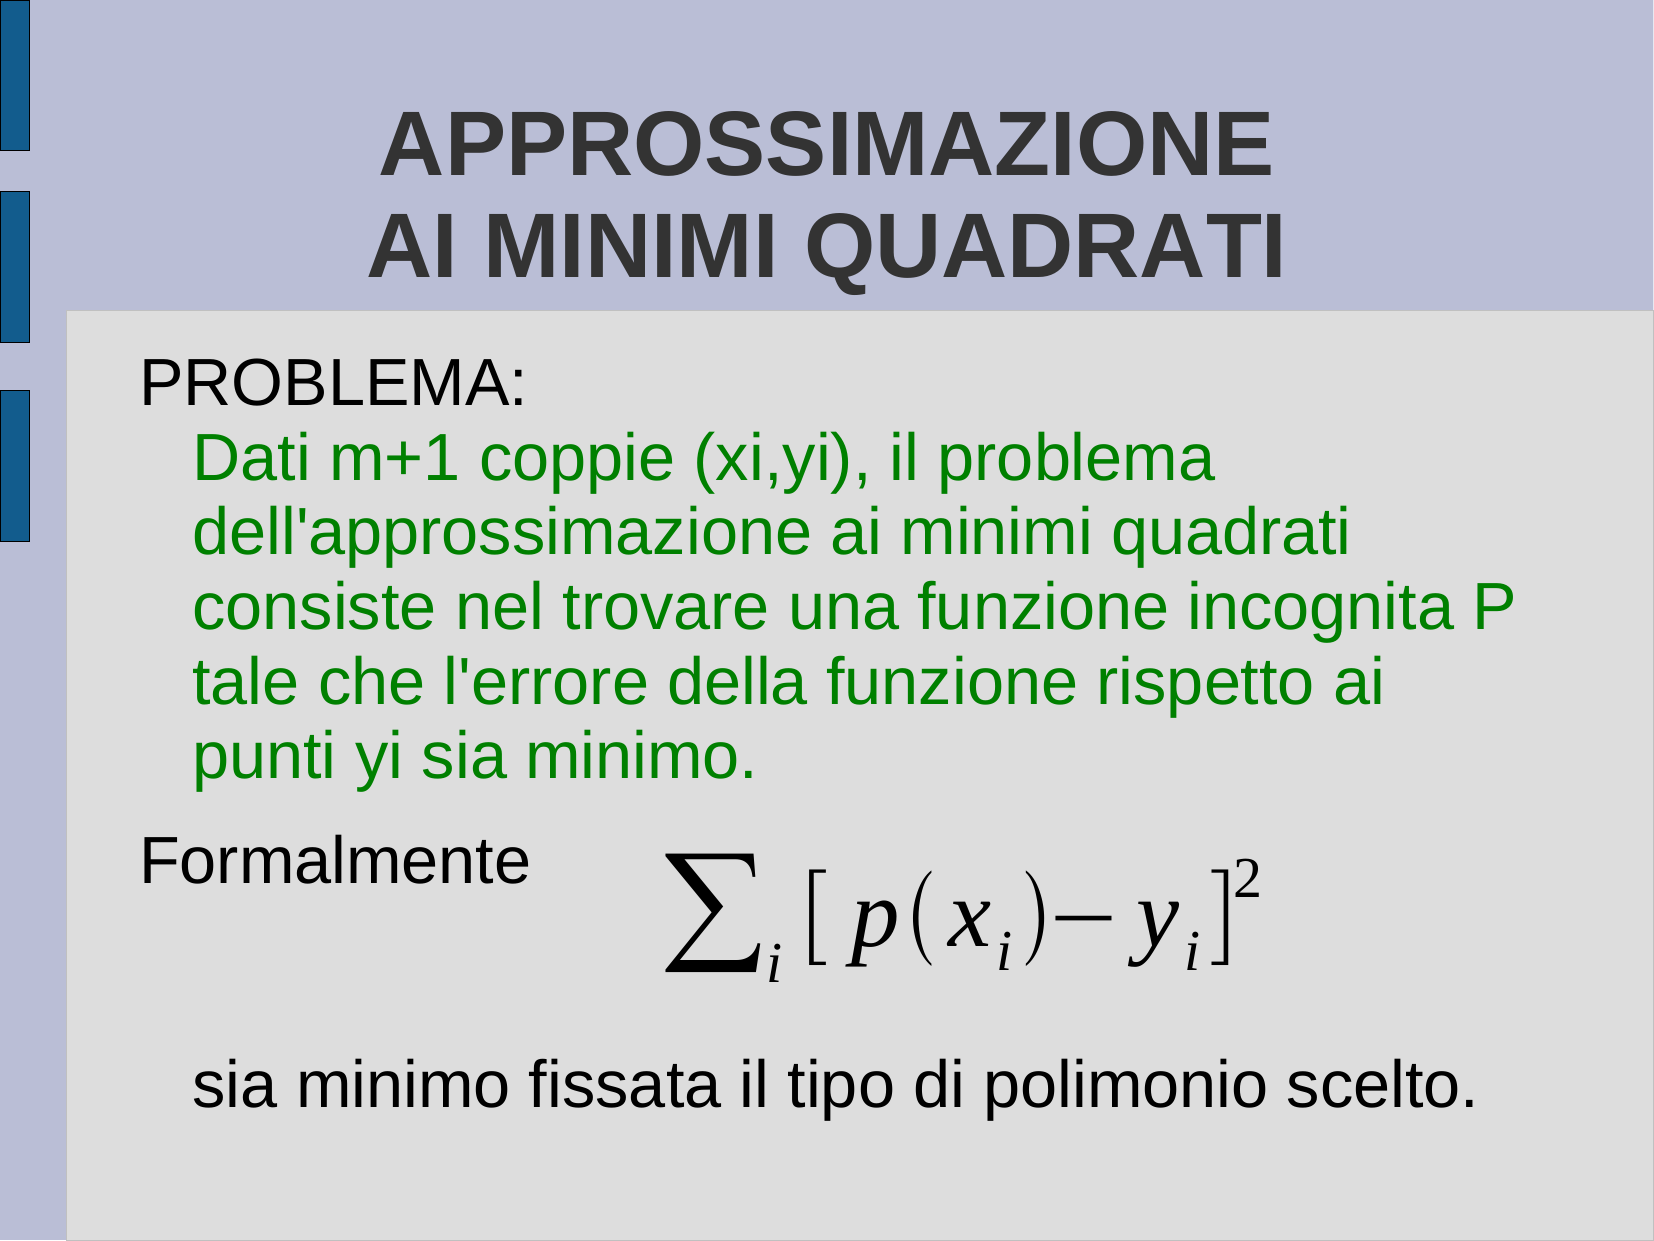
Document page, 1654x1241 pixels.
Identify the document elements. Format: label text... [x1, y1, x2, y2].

title APPROSSIMAZIONE AI MINIMI QUADRATI [121, 92, 1534, 298]
chart [633, 843, 1288, 998]
list PROBLEMA: Dati m+1 coppie (xi,yi), il problema dell'approssimazione ai minimi quadrati consiste nel trovare una funzione incognita P tale che l'errore della funzione rispetto ai punti yi sia minimo. Formalmente sia minimo fissata il tipo di polimonio scelto. [121, 344, 1534, 1122]
